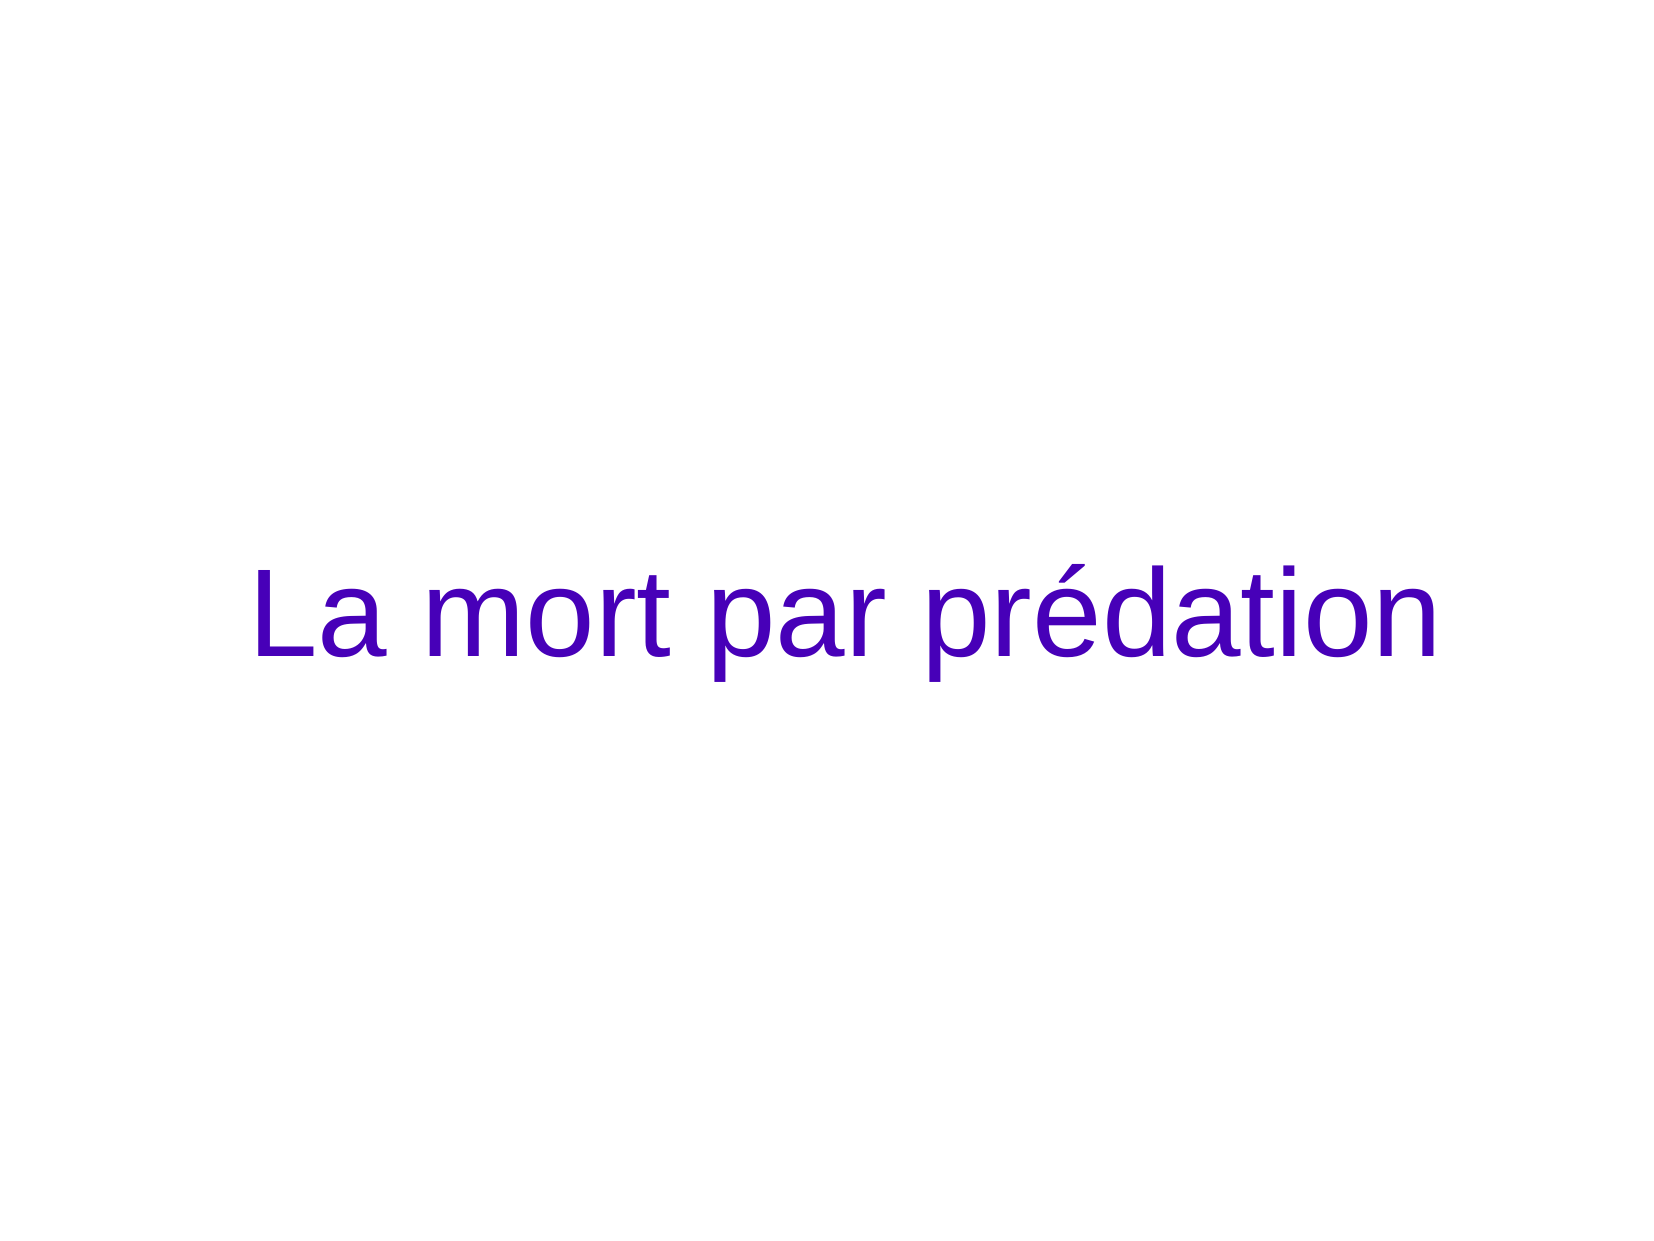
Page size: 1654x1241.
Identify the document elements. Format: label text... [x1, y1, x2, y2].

title La mort par prédation [101, 510, 1591, 718]
